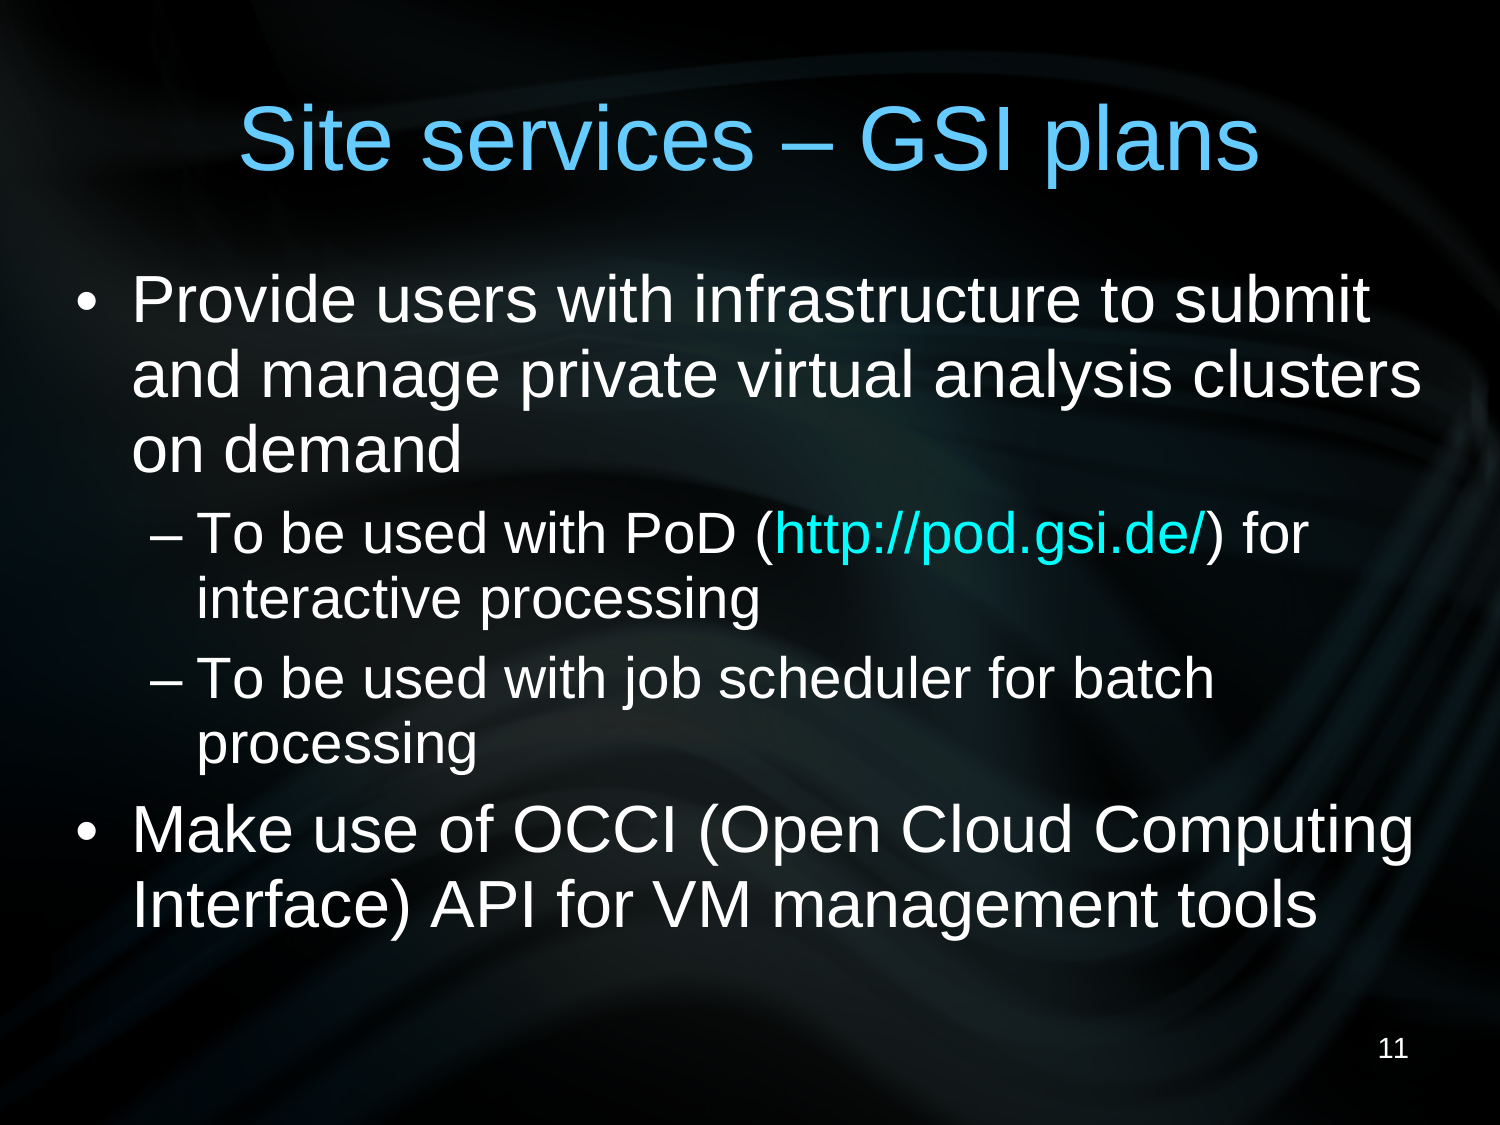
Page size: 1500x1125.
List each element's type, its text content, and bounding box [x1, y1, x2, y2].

list Provide users with infrastructure to submit and manage private virtual analysis clusters on demand To be used with PoD (http://pod.gsi.de/) for interactive processing To be used with job scheduler for batch processing Make use of OCCI (Open Cloud Computing Interface) API for VM management tools [75, 262, 1426, 991]
title Site services – GSI plans [75, 52, 1426, 226]
